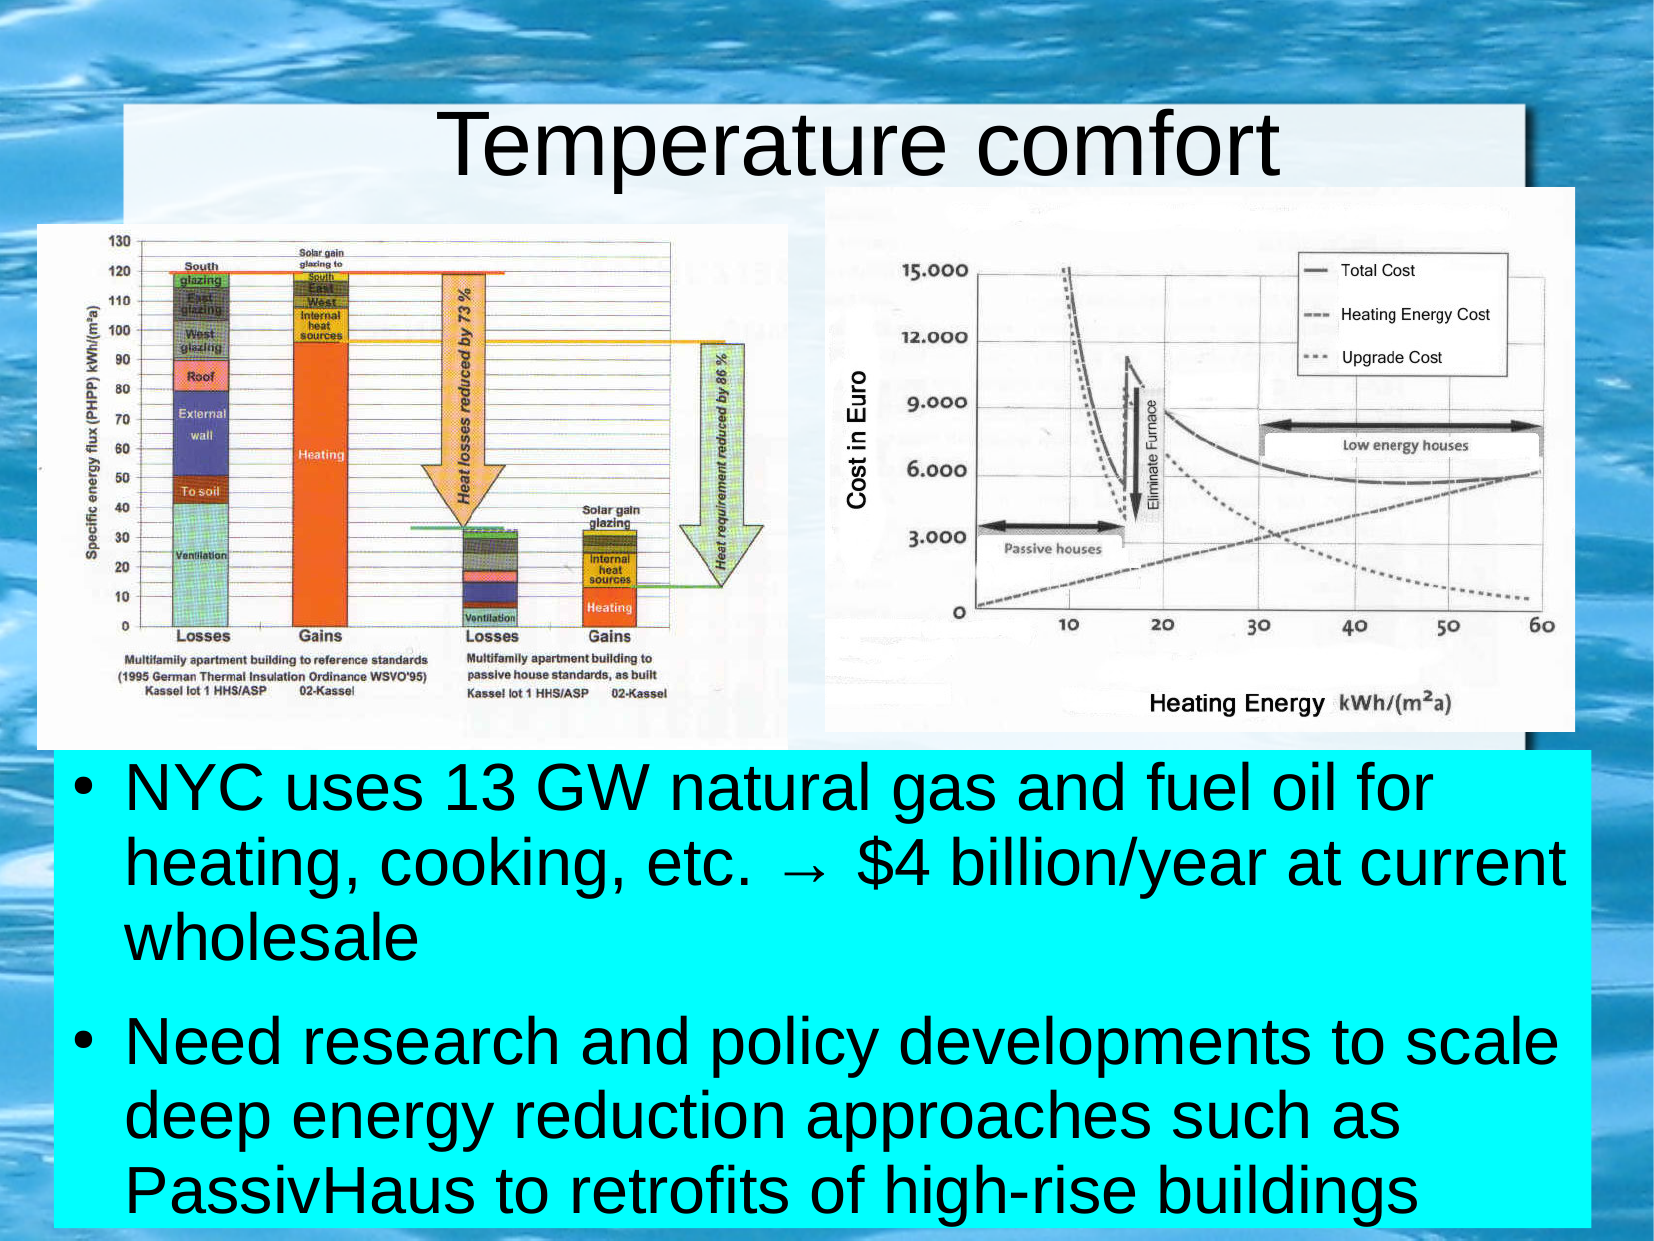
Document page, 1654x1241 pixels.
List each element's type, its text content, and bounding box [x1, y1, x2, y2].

list NYC uses 13 GW natural gas and fuel oil for heating, cooking, etc. → $4 billion/year at current wholesale Need research and policy developments to scale deep energy reduction approaches such as PassivHaus to retrofits of high-rise buildings [53, 750, 1592, 1229]
picture [0, 0, 1654, 1241]
title Temperature comfort [179, 62, 1538, 226]
